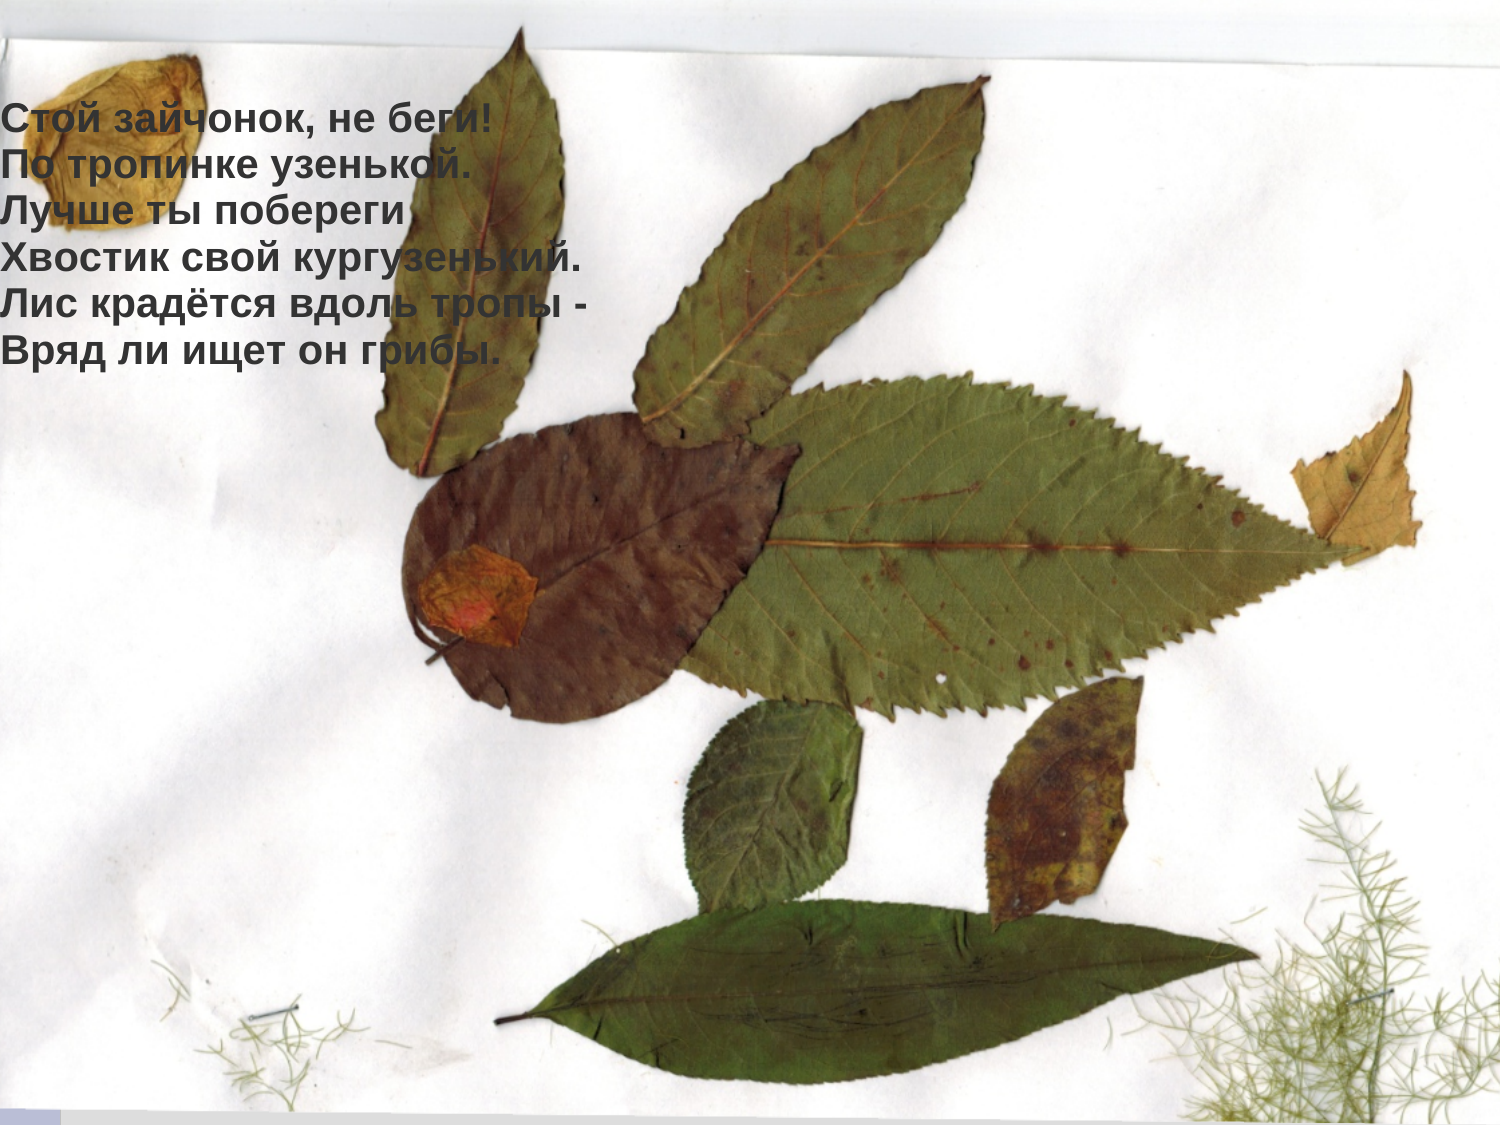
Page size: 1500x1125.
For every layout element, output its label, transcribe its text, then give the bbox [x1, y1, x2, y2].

picture [0, 0, 1500, 1125]
text_box Стой зайчонок, не беги! По тропинке узенькой. Лучше ты побереги Хвостик свой кургузенький. Лис крадётся вдоль тропы - Вряд ли ищет он грибы. [0, 83, 621, 384]
